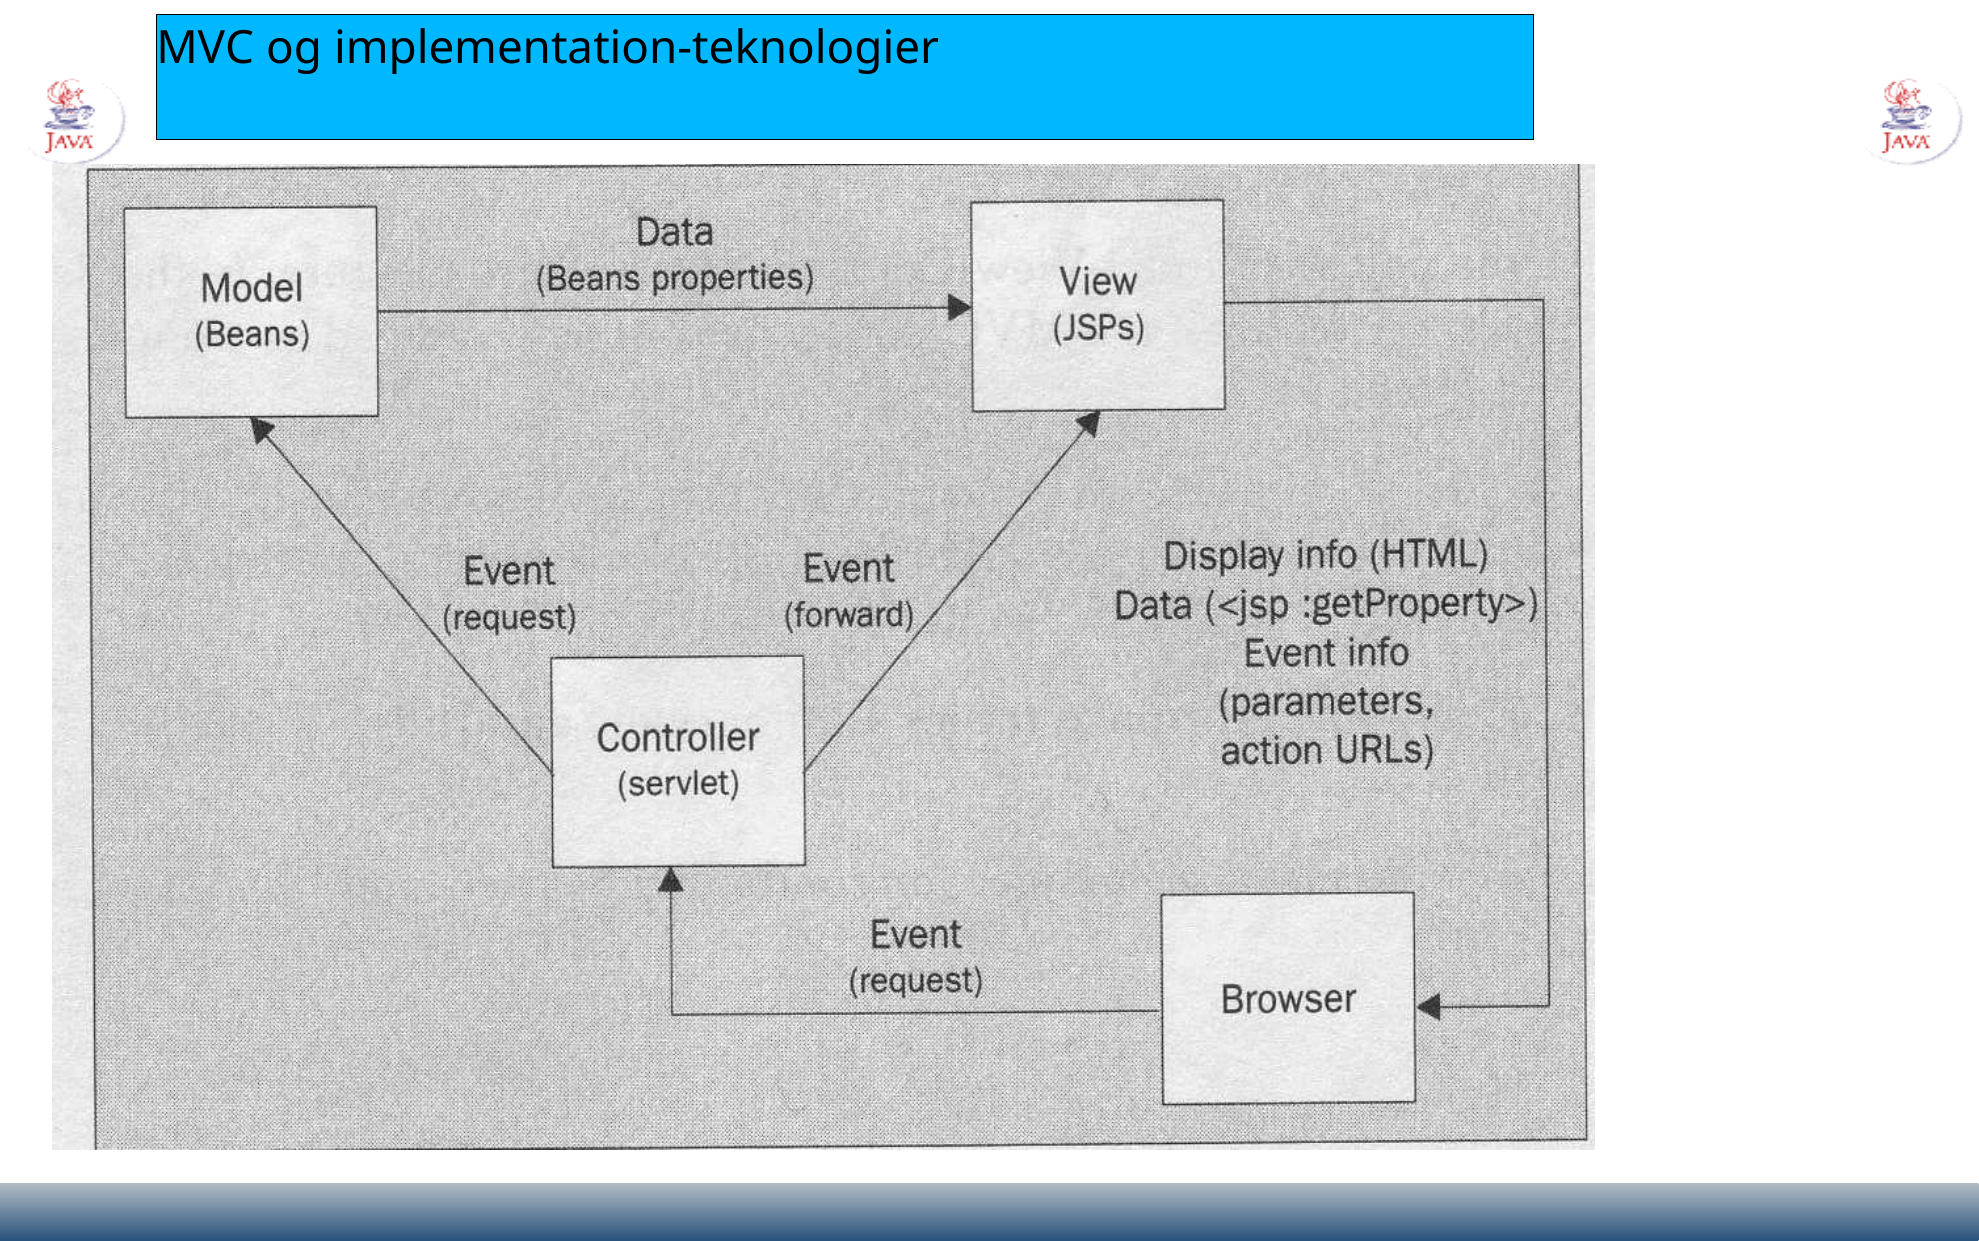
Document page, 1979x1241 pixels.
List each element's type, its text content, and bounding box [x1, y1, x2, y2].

picture [12, 71, 1595, 1150]
text_box MVC og implementation-teknologier [156, 14, 1534, 121]
picture [1849, 71, 1968, 169]
